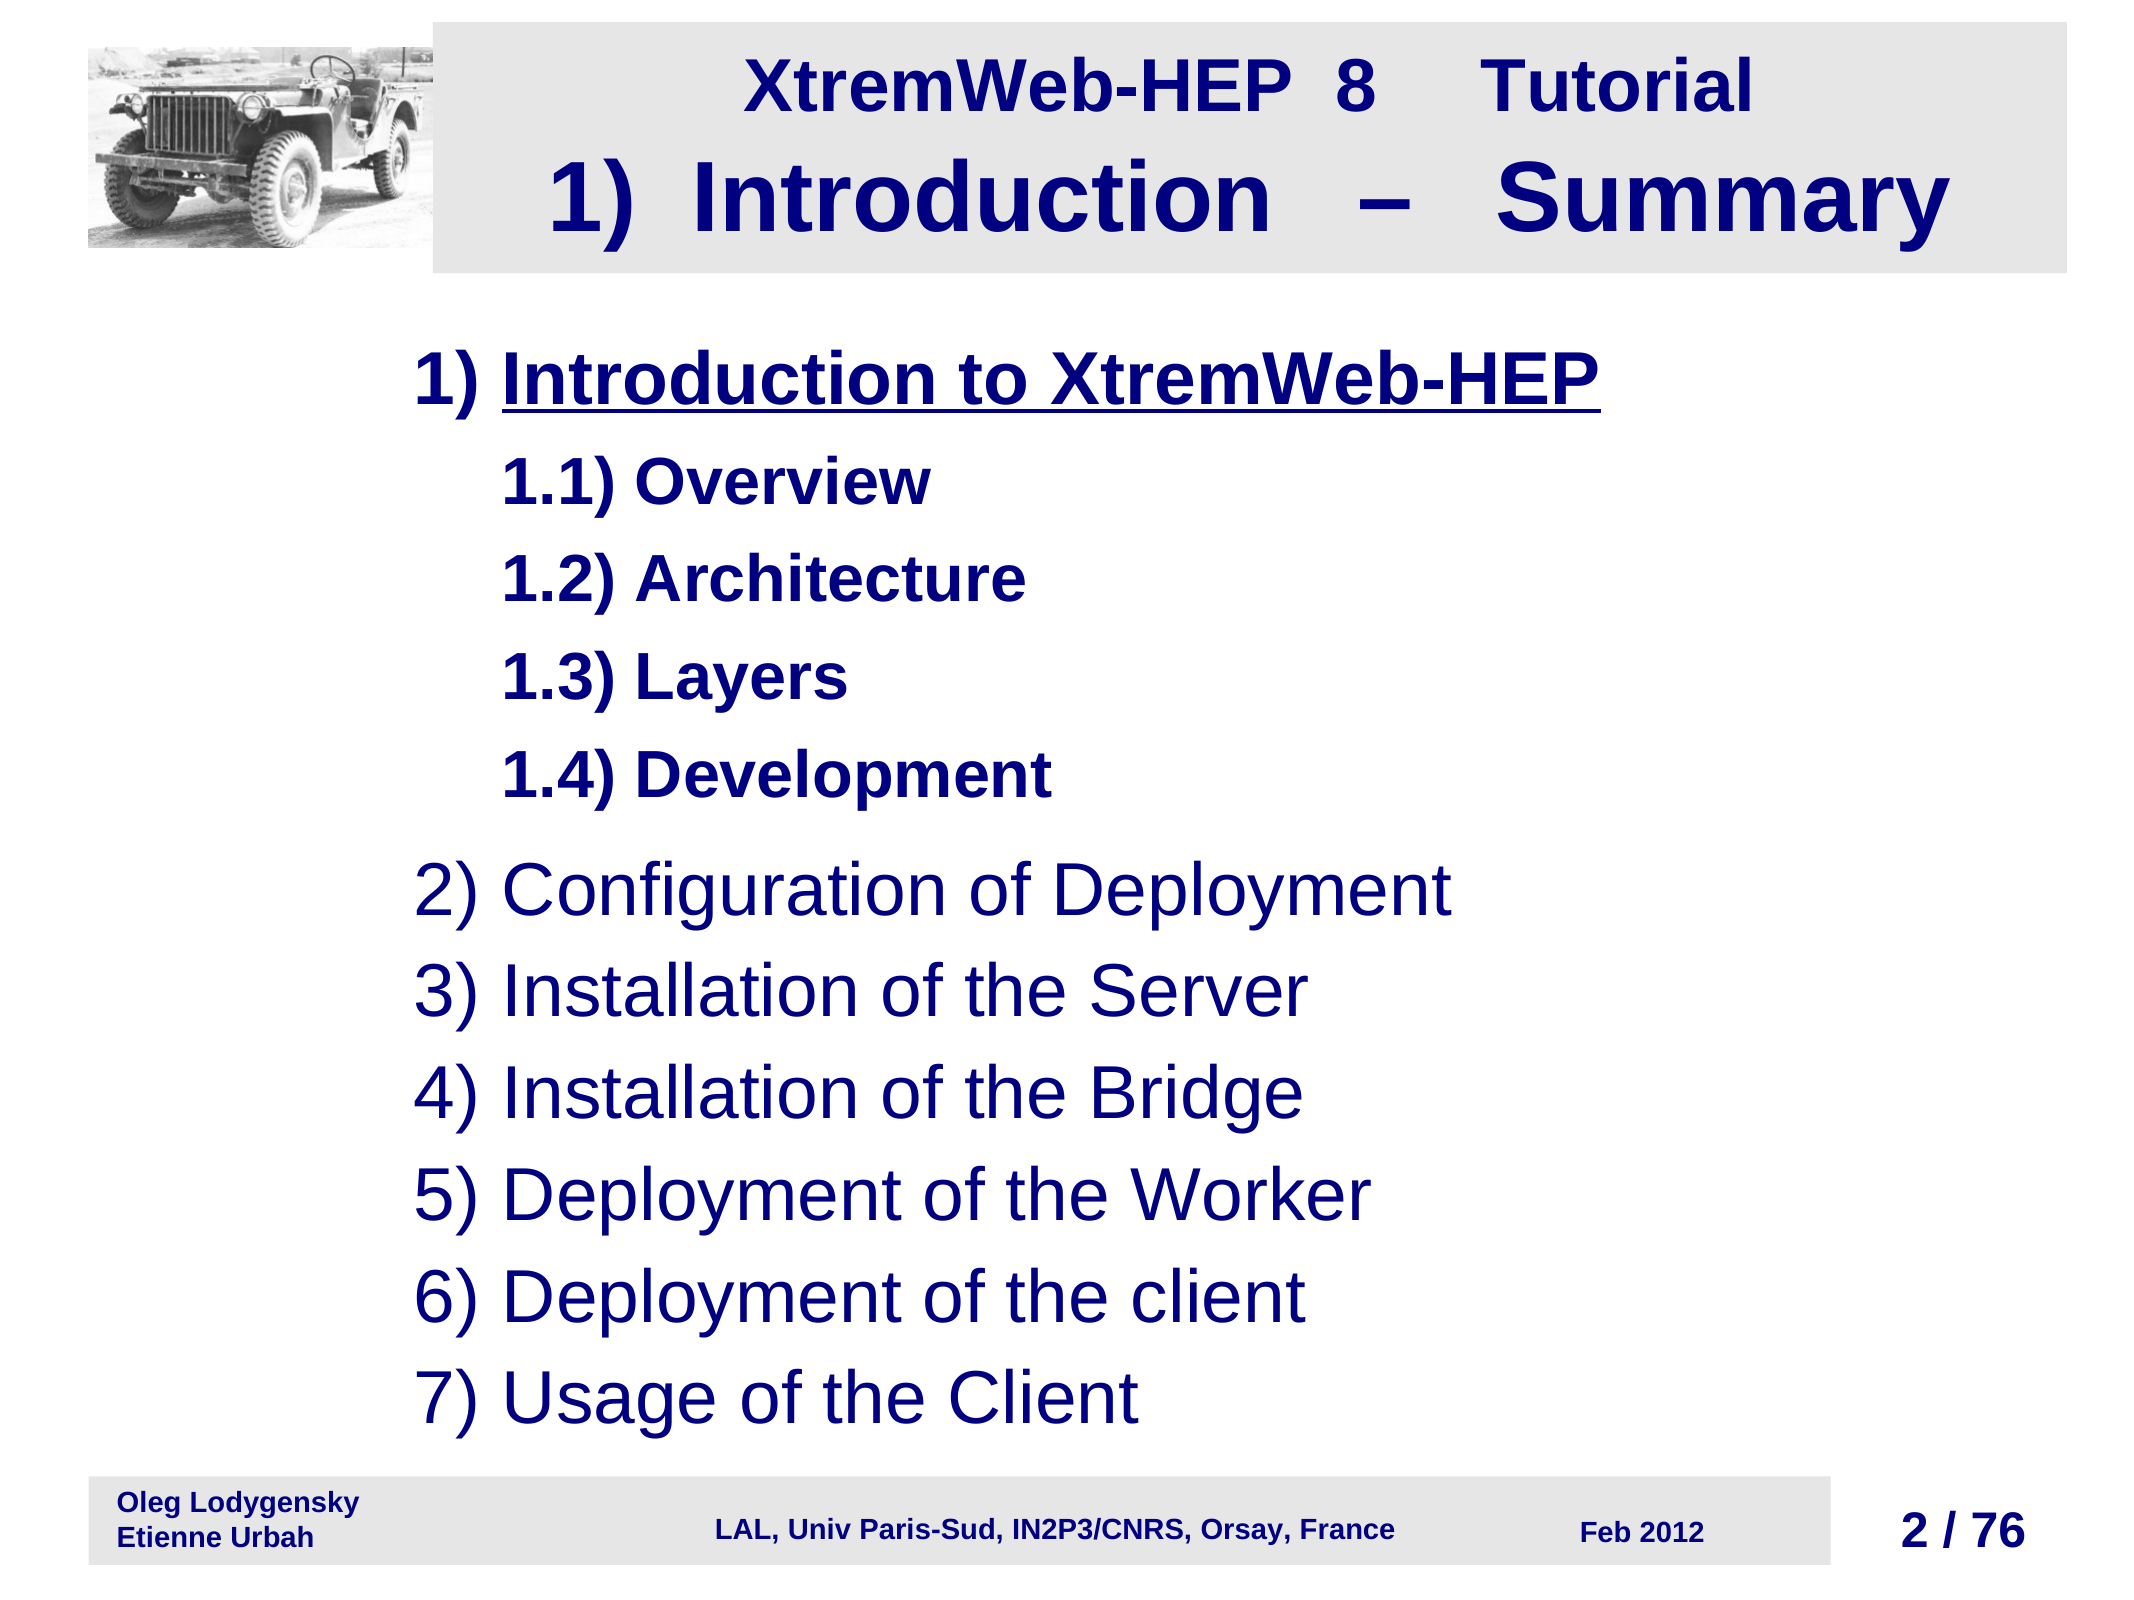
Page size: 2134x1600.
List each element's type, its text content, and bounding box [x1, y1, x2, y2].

title 1) Introduction – Summary [442, 118, 2067, 266]
picture [88, 47, 433, 248]
text_box Introduction to XtremWeb-HEP Overview Architecture Layers Development Configuration of Deployment Installation of the Server Installation of the Bridge Deployment of the Worker Deployment of the client Usage of the Client [413, 329, 1890, 1403]
